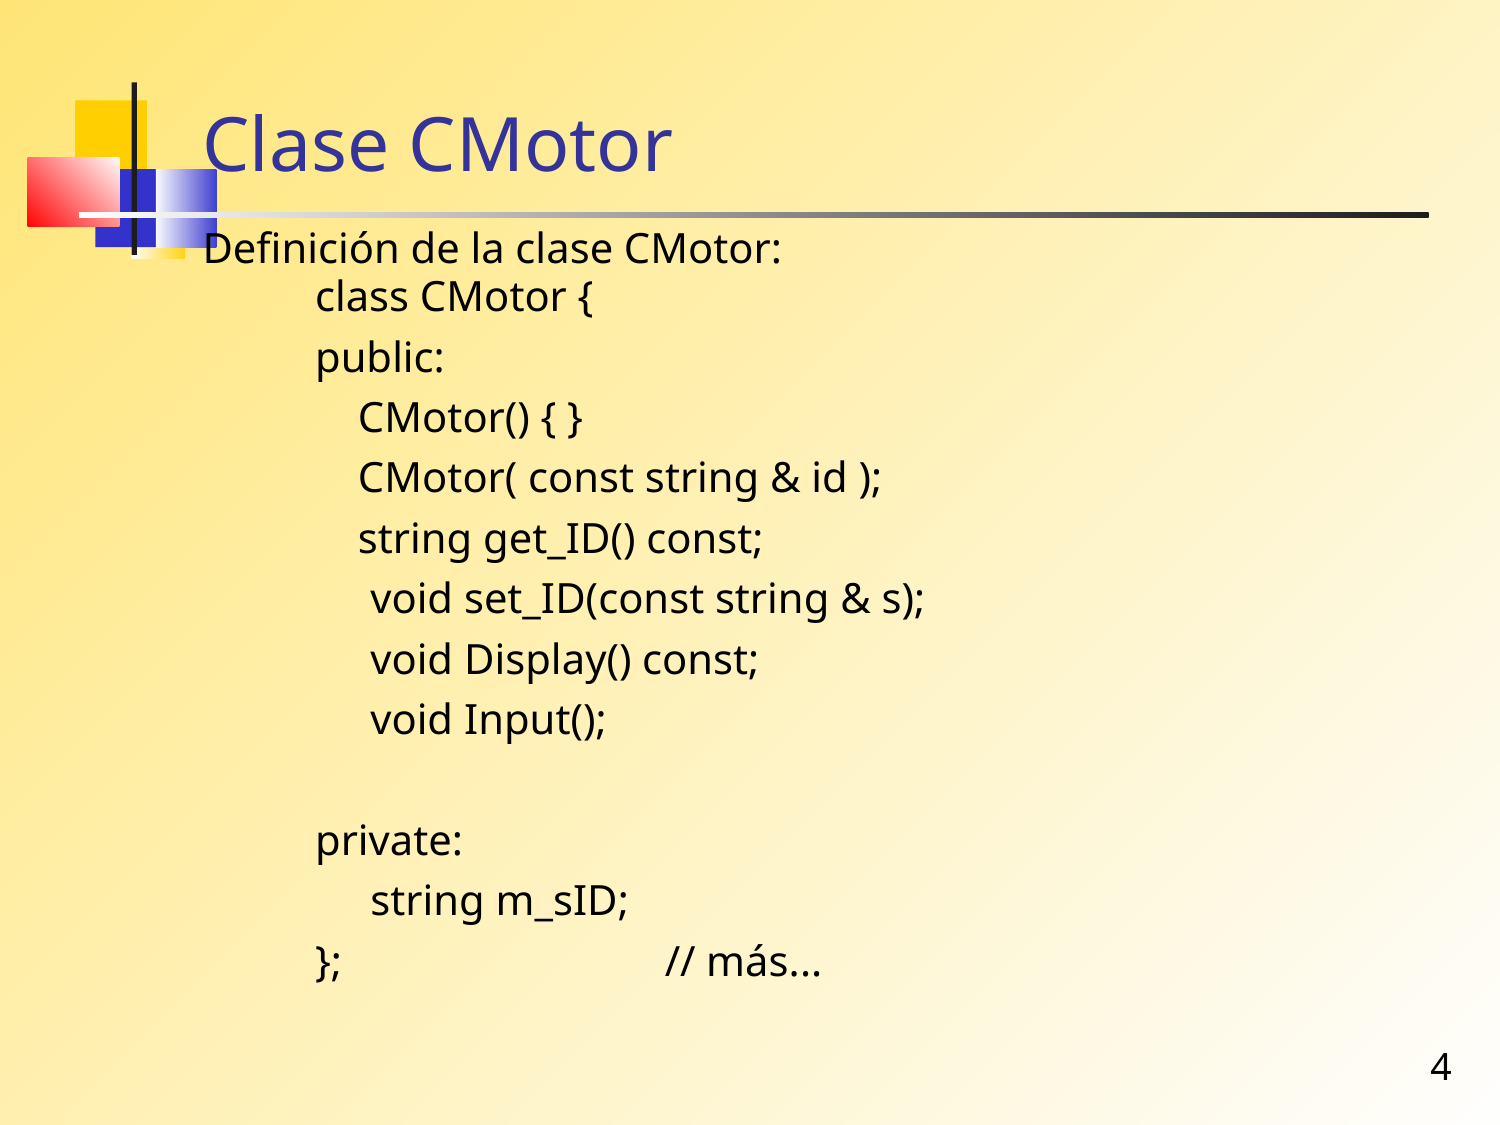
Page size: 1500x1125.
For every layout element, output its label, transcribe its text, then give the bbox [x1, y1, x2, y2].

list Definición de la clase CMotor: [187, 211, 1500, 338]
text_box class CMotor { public: CMotor() { } CMotor( const string & id ); string get_ID() const; void set_ID(const string & s); void Display() const; void Input(); private: string m_sID; }; // más... [299, 338, 1375, 1075]
title Clase CMotor [187, 37, 1466, 201]
